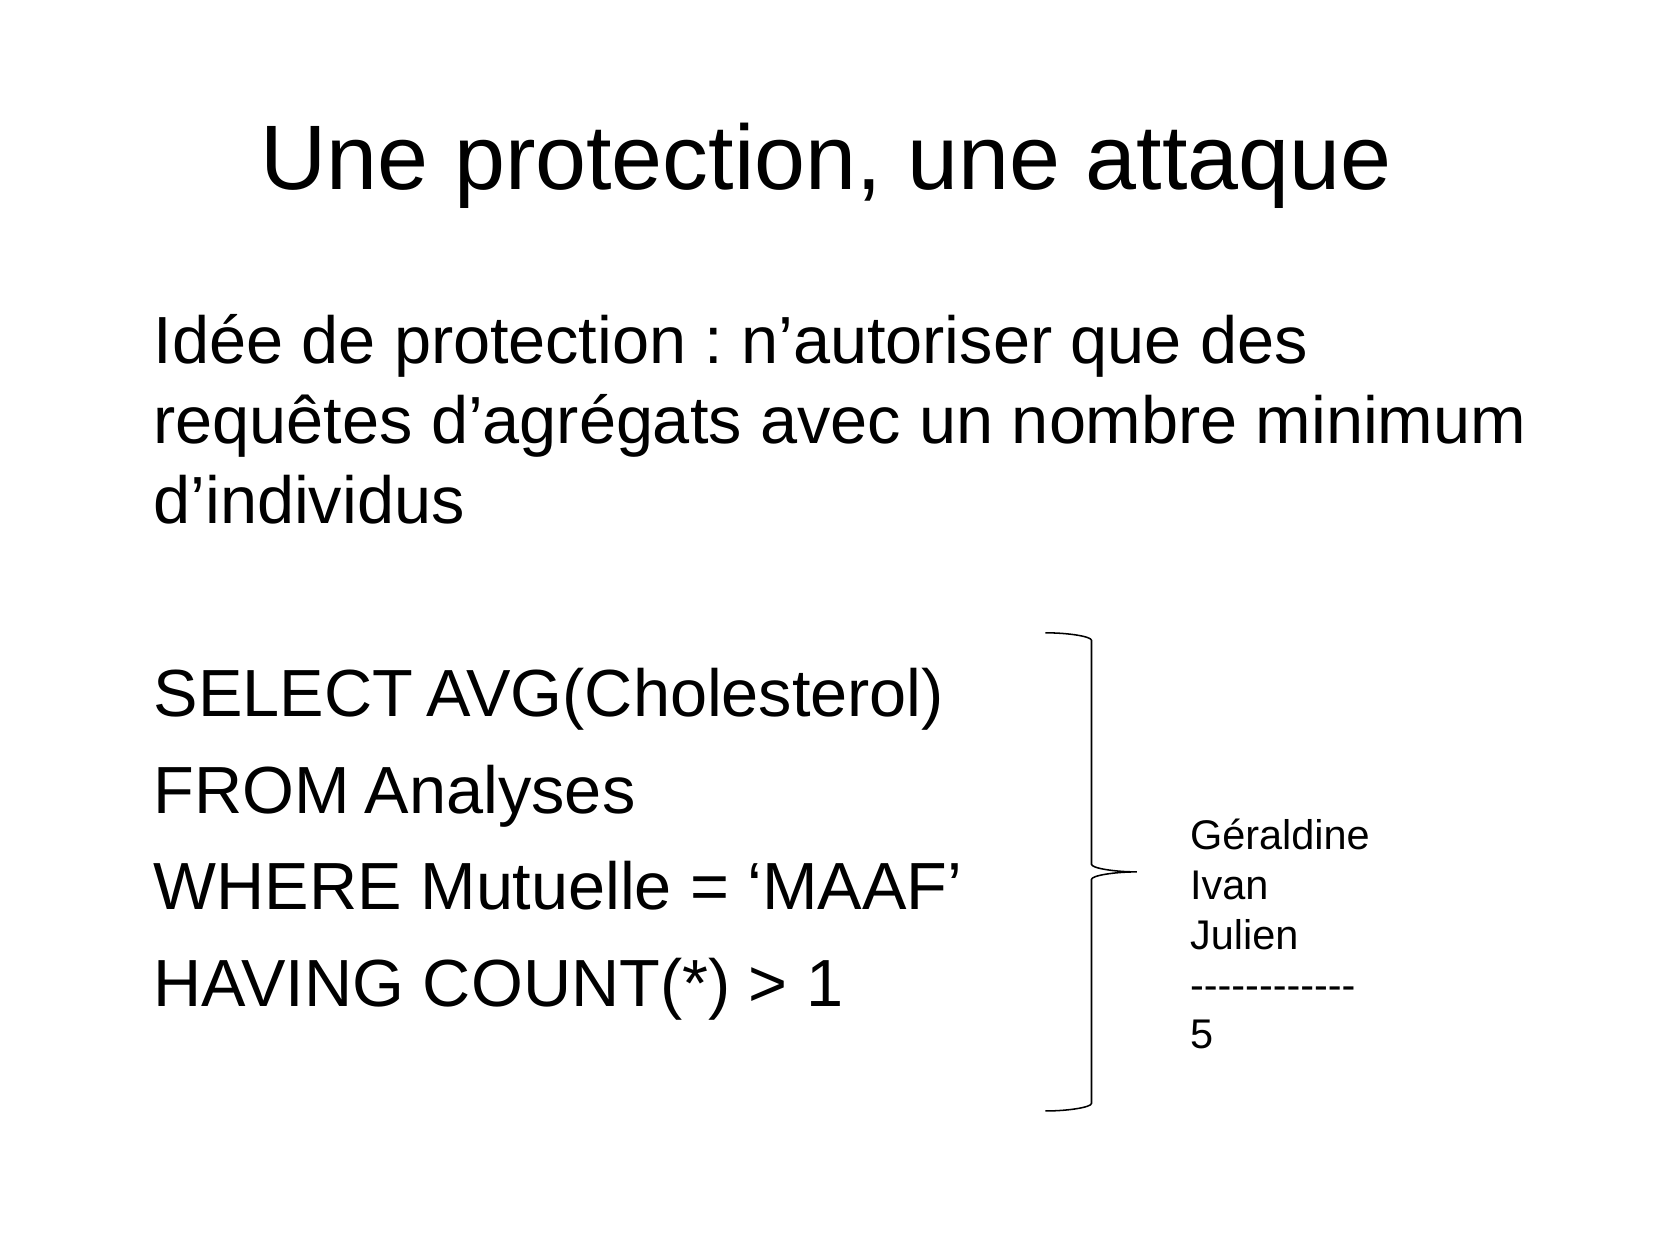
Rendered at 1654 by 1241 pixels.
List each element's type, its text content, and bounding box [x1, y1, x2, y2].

text_box Une protection, une attaque [82, 49, 1571, 257]
text_box Idée de protection : n’autoriser que des requêtes d’agrégats avec un nombre minimum d’individus SELECT AVG(Cholesterol) FROM Analyses WHERE Mutuelle = ‘MAAF’ HAVING COUNT(*) > 1 [82, 289, 1571, 1108]
text_box Géraldine Ivan Julien ------------ 5 [1175, 800, 1385, 1065]
